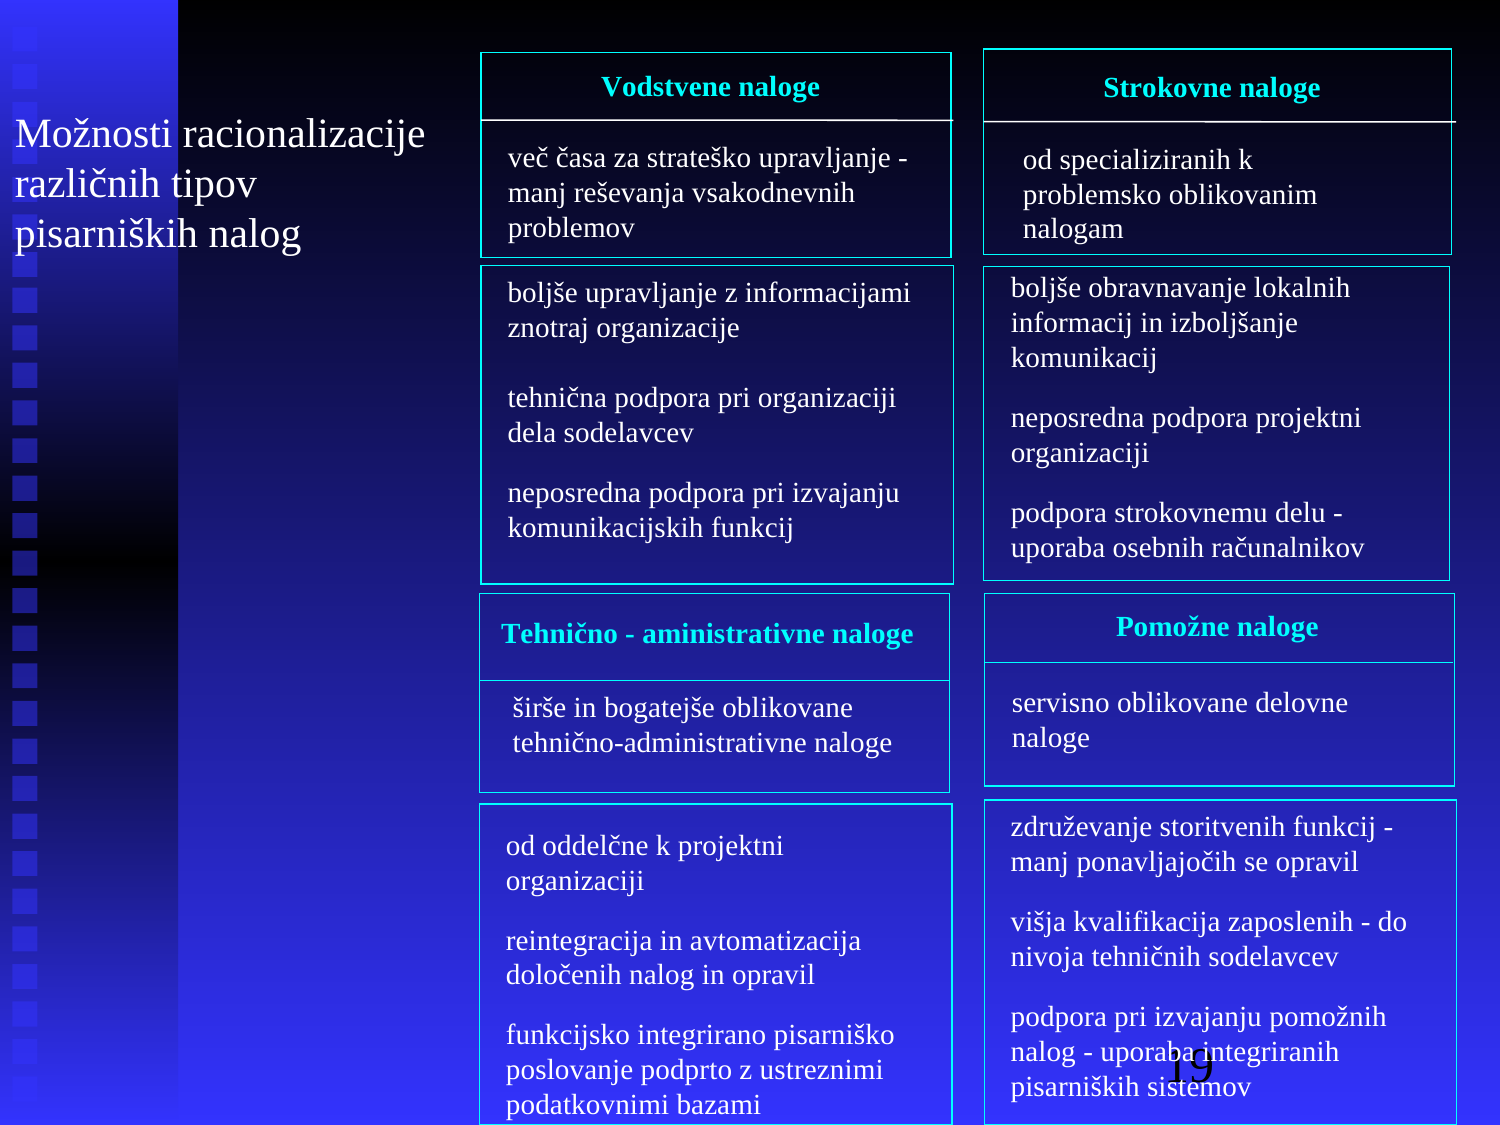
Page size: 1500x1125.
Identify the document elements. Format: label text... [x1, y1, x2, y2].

text_box Strokovne naloge [1027, 60, 1398, 121]
text_box od specializiranih k problemsko oblikovanim nalogam [1008, 132, 1391, 260]
text_box boljše upravljanje z informacijami znotraj organizacije tehnična podpora pri organizaciji dela sodelavcev neposredna podpora pri izvajanju komunikacijskih funkcij [492, 266, 950, 548]
text_box širše in bogatejše oblikovane tehnično-administrativne naloge [497, 681, 934, 787]
text_box več časa za strateško upravljanje - manj reševanja vsakodnevnih problemov [493, 130, 927, 218]
text_box Tehnično - aministrativne naloge [486, 606, 943, 680]
text_box združevanje storitvenih funkcij - manj ponavljajočih se opravil višja kvalifikacija zaposlenih - do nivoja tehničnih sodelavcev podpora pri izvajanju pomožnih nalog - uporaba integriranih pisarniških sistemov [995, 801, 1437, 1121]
text_box Vodstvene naloge [537, 59, 884, 114]
text_box od oddelčne k projektni organizaciji reintegracija in avtomatizacija določenih nalog in opravil funkcijsko integrirano pisarniško poslovanje podprto z ustreznimi podatkovnimi bazami [491, 818, 932, 1089]
text_box boljše obravnavanje lokalnih informacij in izboljšanje komunikacij neposredna podpora projektni organizaciji podpora strokovnemu delu - uporaba osebnih računalnikov [996, 260, 1448, 551]
text_box Možnosti racionalizacije različnih tipov pisarniških nalog [0, 97, 461, 264]
text_box Pomožne naloge [989, 663, 1446, 675]
text_box servisno oblikovane delovne naloge [997, 675, 1433, 779]
text_box Pomožne naloge [989, 599, 1446, 662]
